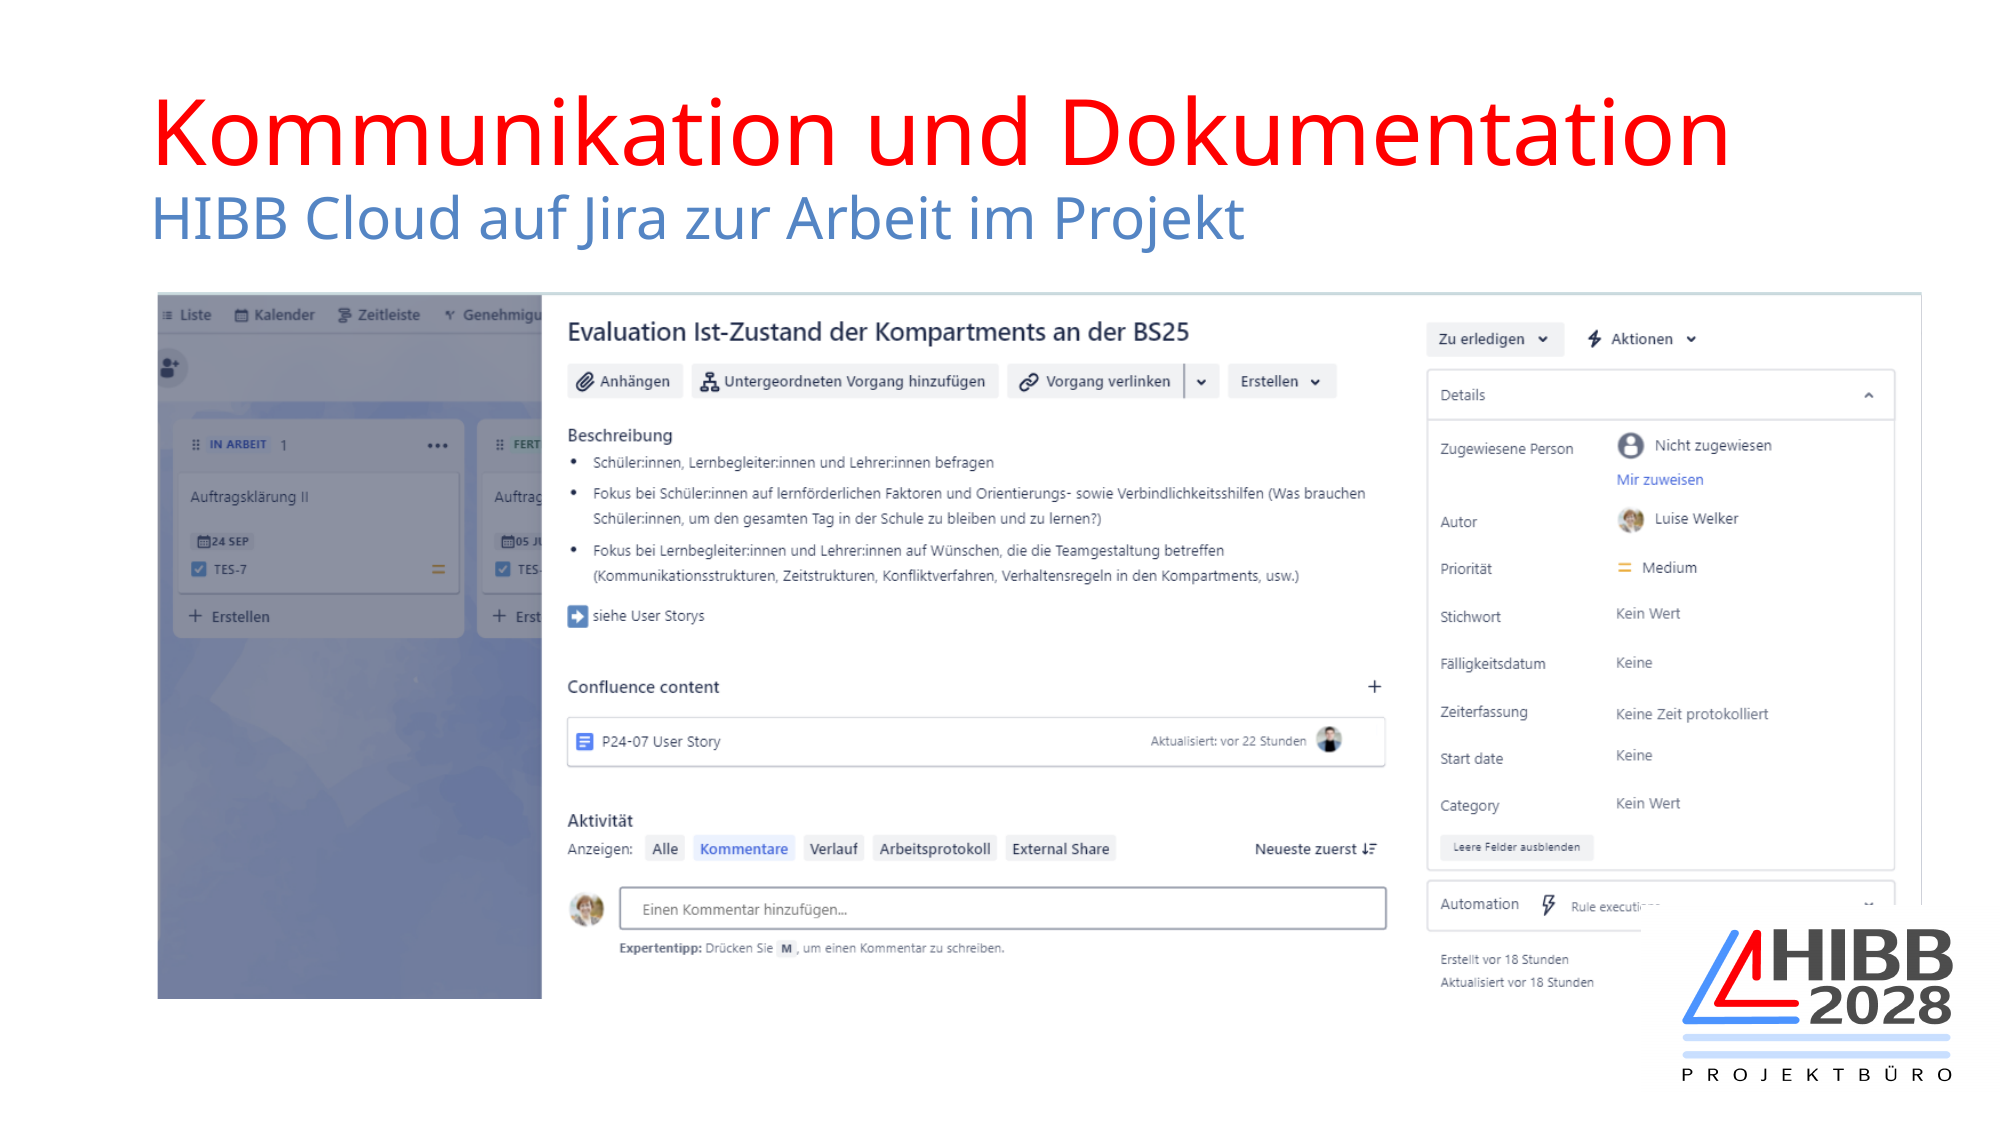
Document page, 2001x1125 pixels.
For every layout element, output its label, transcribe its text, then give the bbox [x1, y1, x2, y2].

text_box Kommunikation und Dokumentation [135, 58, 1861, 214]
picture [157, 292, 2000, 1093]
text_box HIBB Cloud auf Jira zur Arbeit im Projekt [135, 174, 1501, 260]
